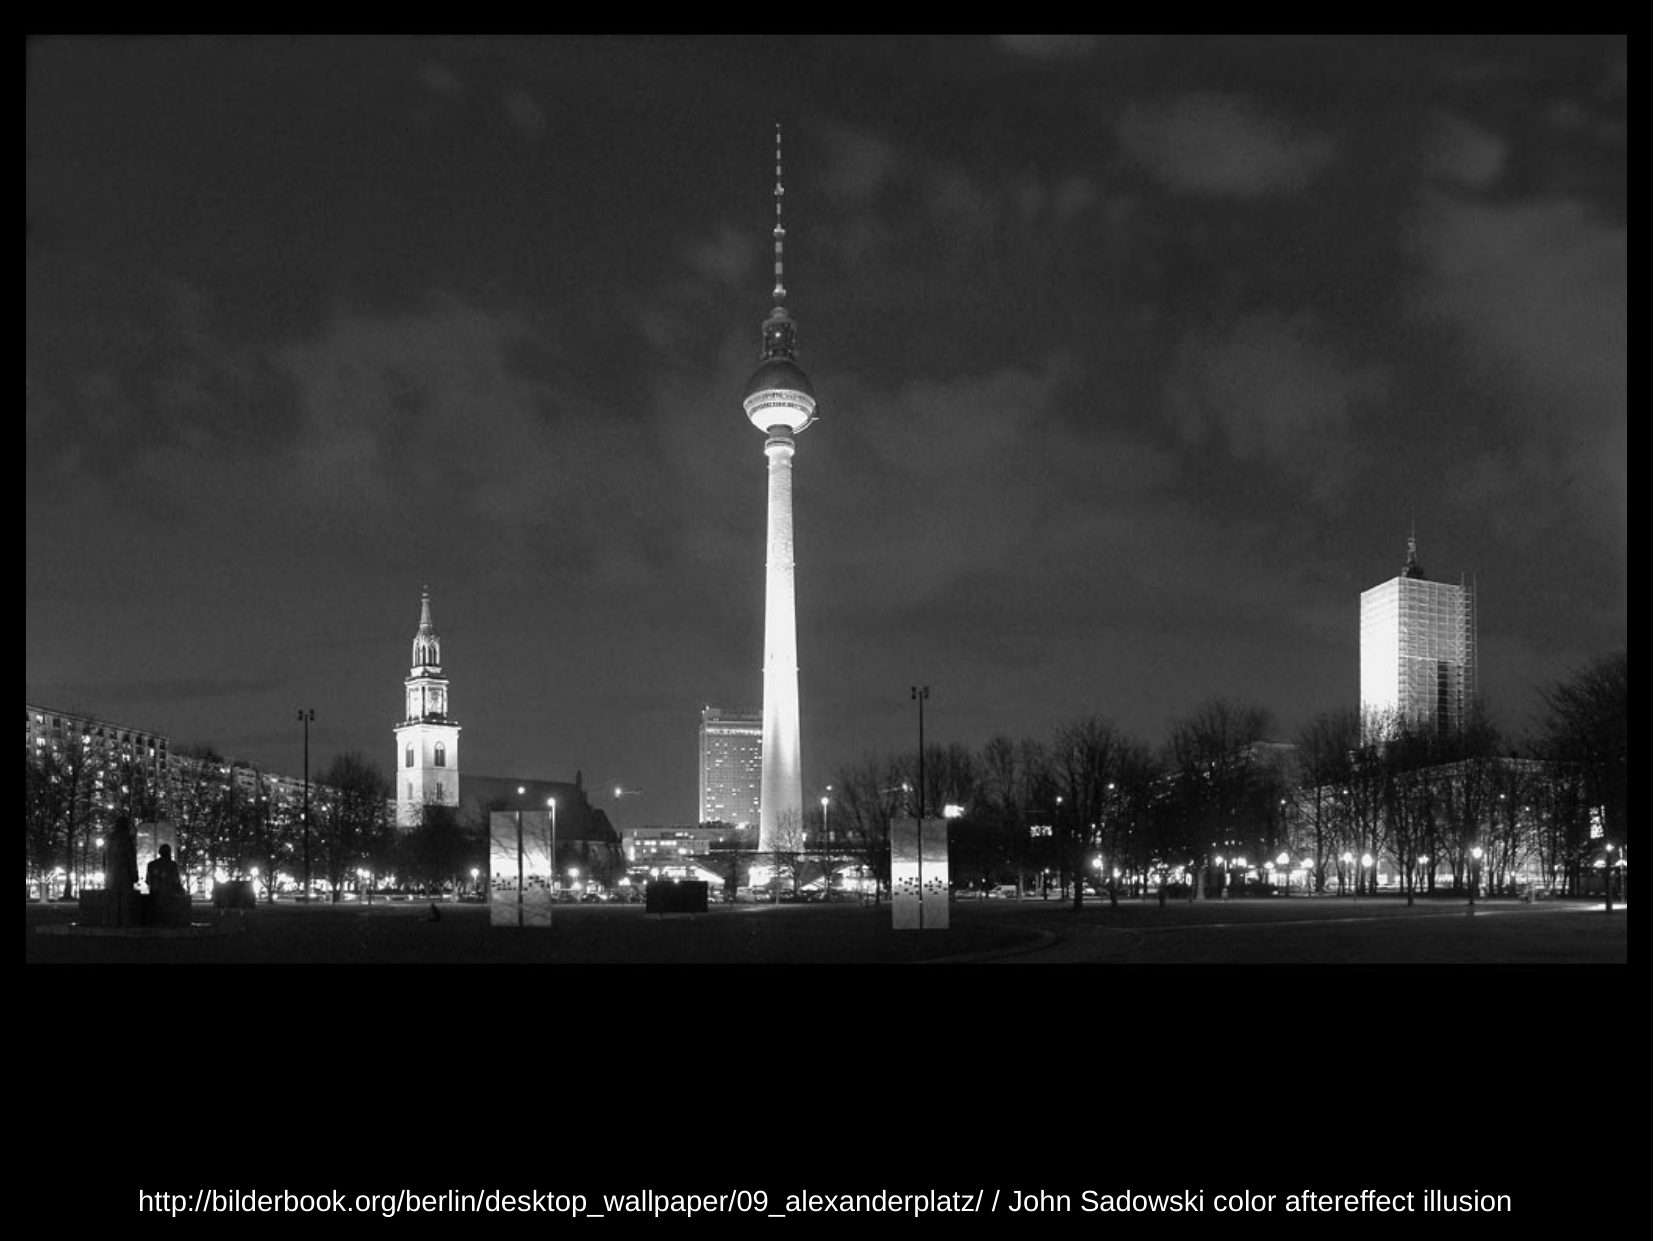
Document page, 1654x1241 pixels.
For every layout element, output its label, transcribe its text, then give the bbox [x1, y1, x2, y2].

picture [26, 0, 1627, 1000]
text_box http://bilderbook.org/berlin/desktop_wallpaper/09_alexanderplatz/ / John Sadowski color aftereffect illusion [0, 1162, 1653, 1241]
